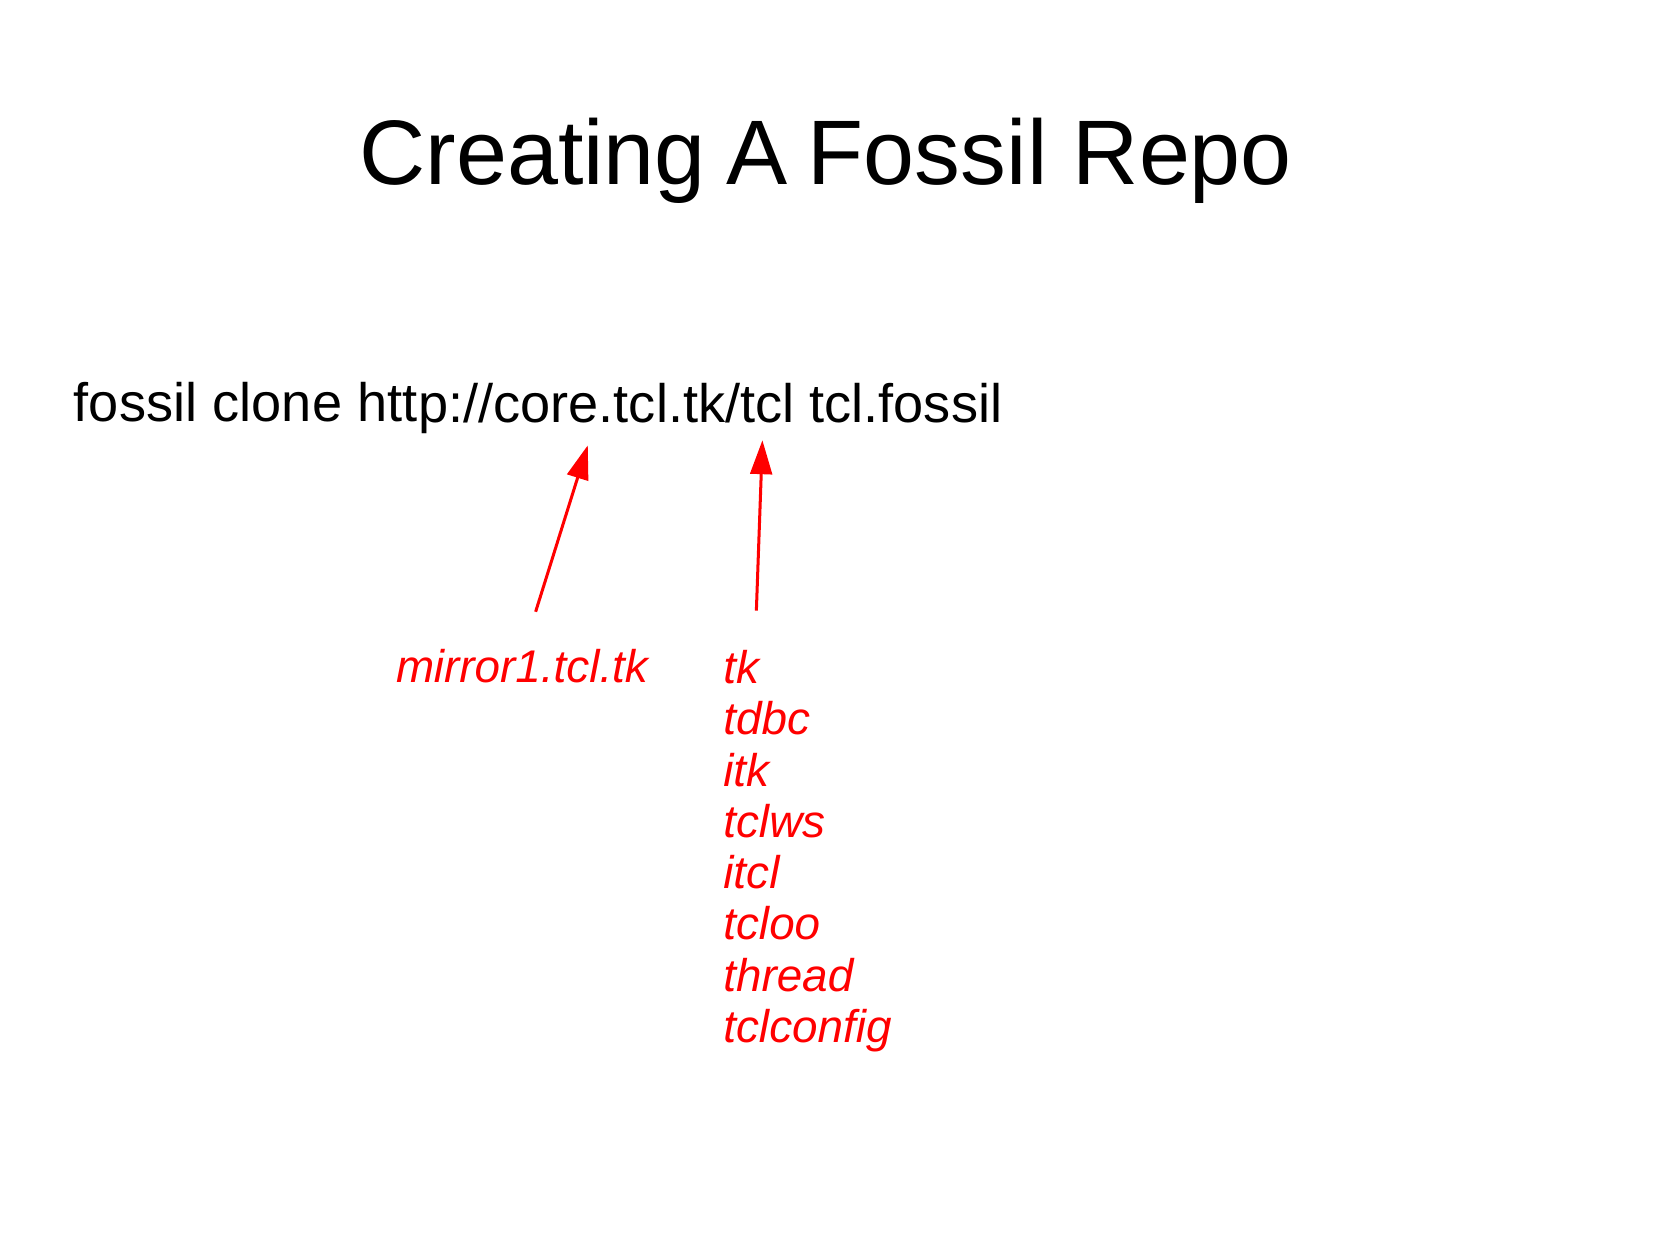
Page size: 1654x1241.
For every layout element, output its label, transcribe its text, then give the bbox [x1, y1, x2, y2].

text_box fossil clone htt [59, 365, 433, 443]
text_box tk tdbc itk tclws itcl tcloo thread tclconfig [708, 634, 907, 1072]
text_box mirror1.tcl.tk [381, 633, 664, 702]
text_box p://core.tcl.tk/tcl tcl.fossil [433, 365, 1017, 443]
title Creating A Fossil Repo [82, 56, 1571, 250]
